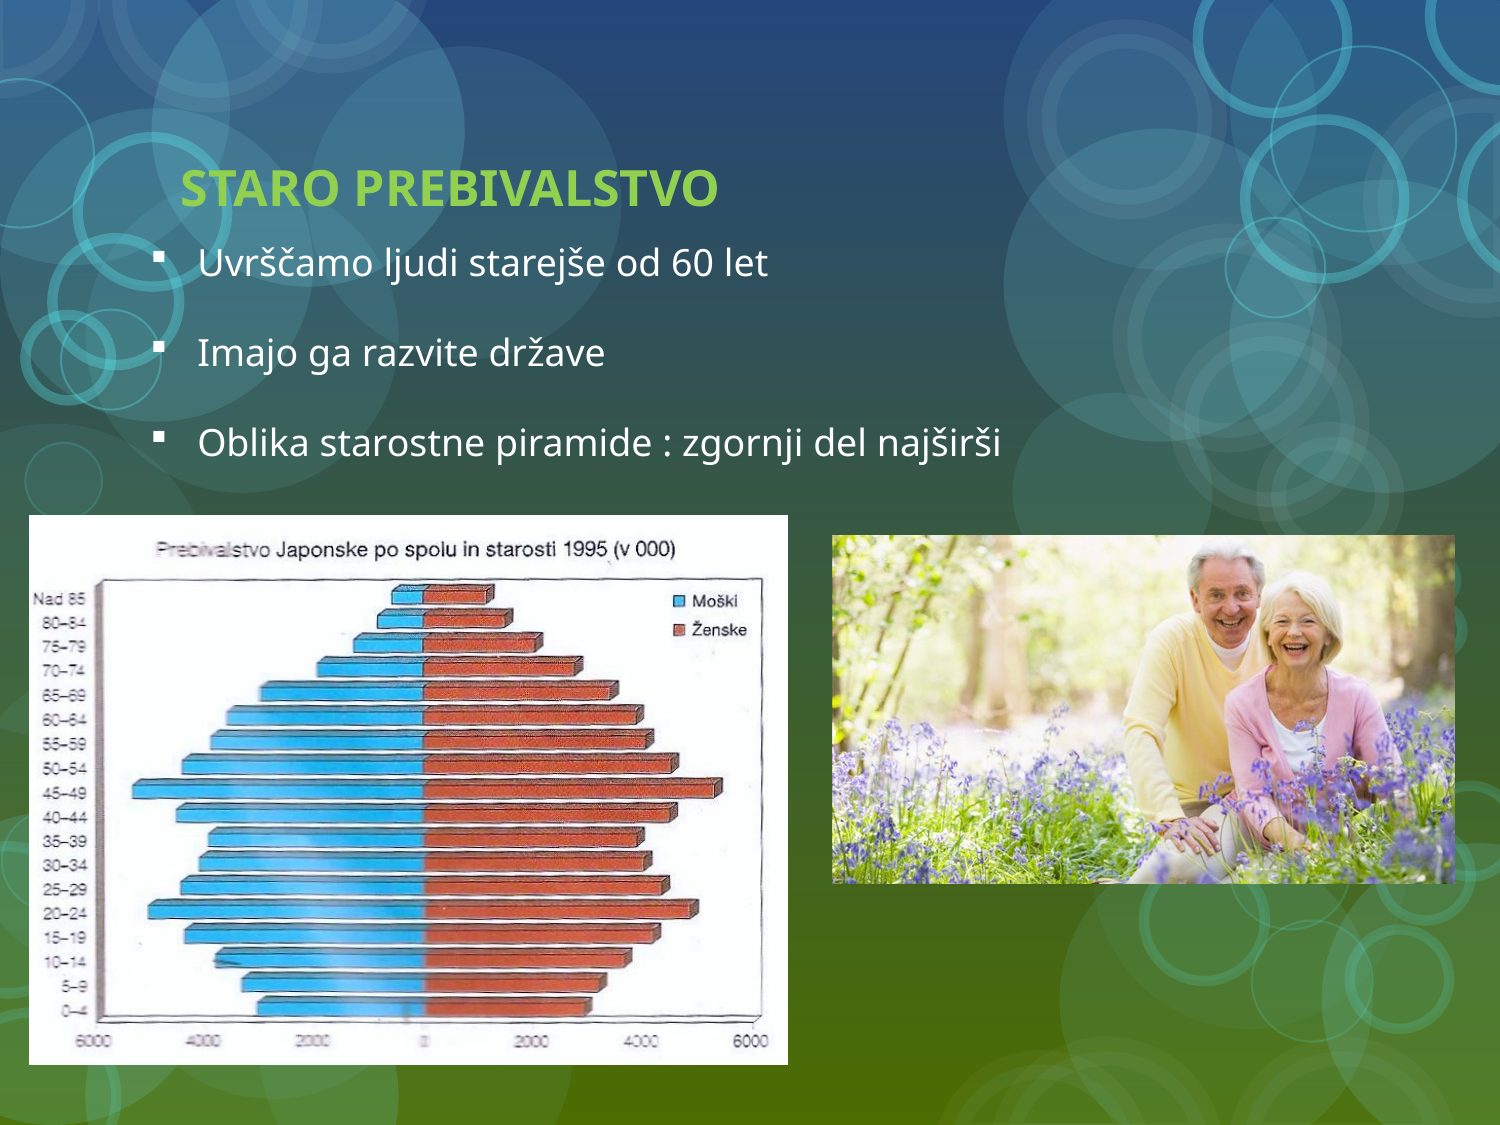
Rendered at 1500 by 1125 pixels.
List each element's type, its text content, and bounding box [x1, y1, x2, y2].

title STARO PREBIVALSTVO [165, 110, 1335, 263]
picture [832, 535, 1455, 885]
picture [29, 515, 788, 1065]
text_box Uvrščamo ljudi starejše od 60 let Imajo ga razvite države Oblika starostne piramide : zgornji del najširši [135, 231, 1105, 472]
